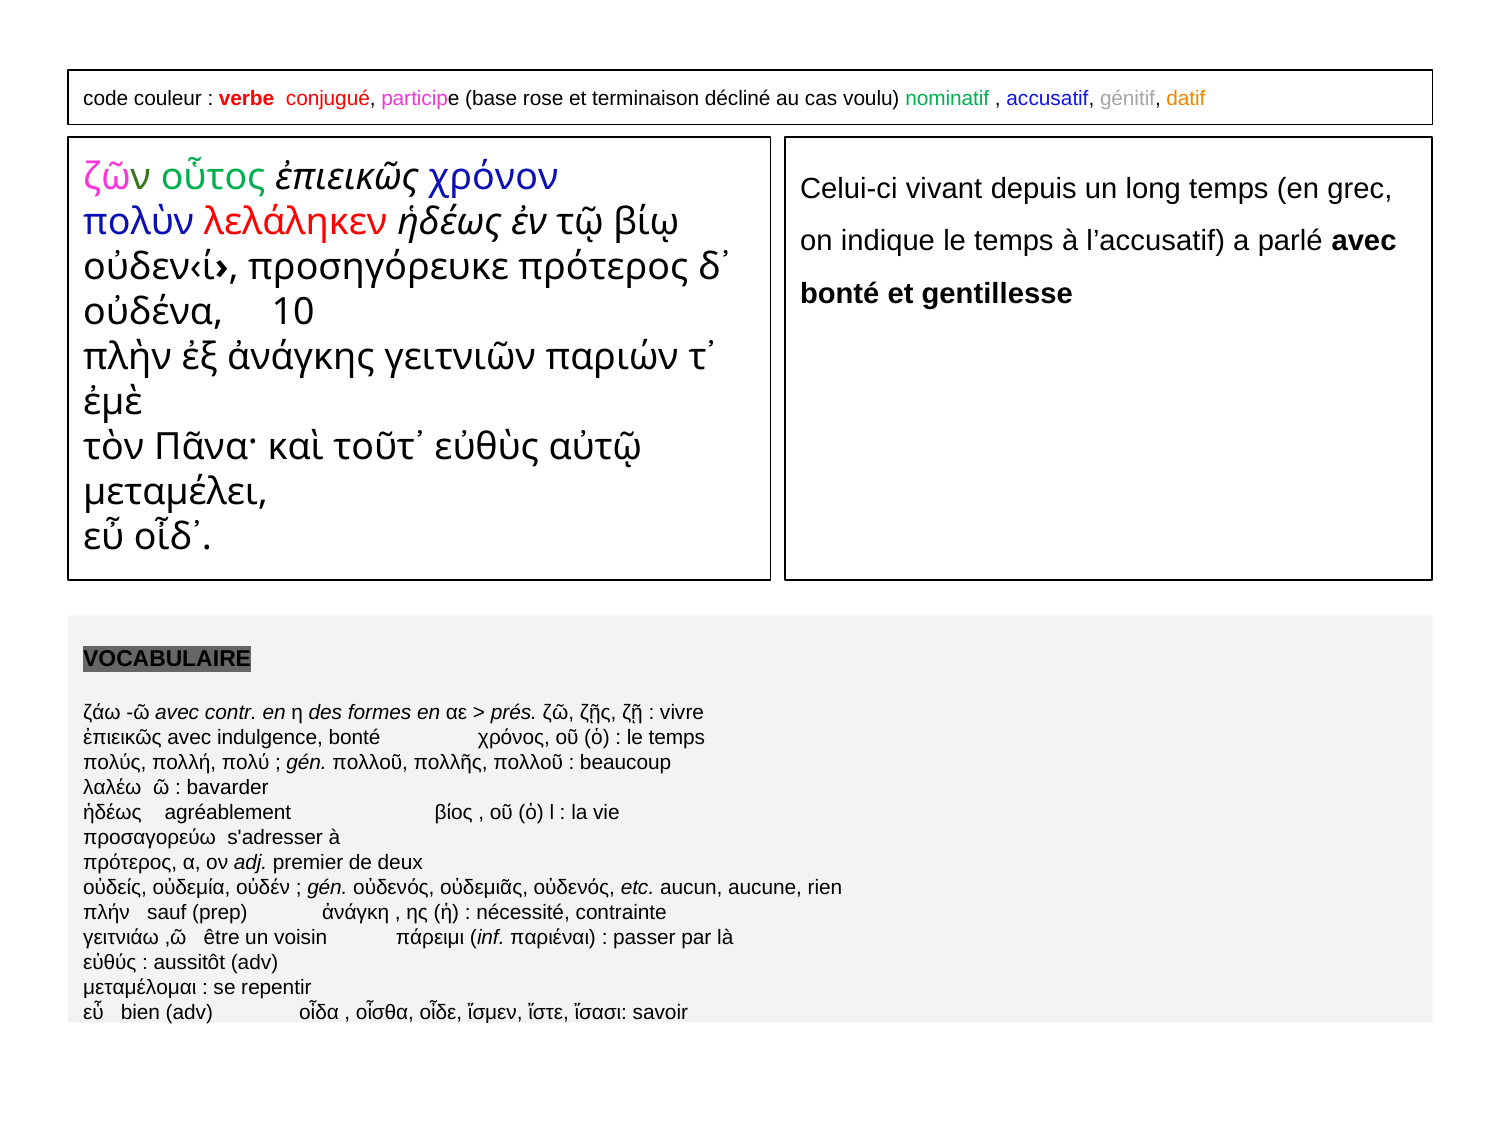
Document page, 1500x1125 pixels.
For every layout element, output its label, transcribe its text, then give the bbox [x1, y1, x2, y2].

text_box code couleur : verbe conjugué, participe (base rose et terminaison décliné au cas voulu) nominatif , accusatif, génitif, datif [68, 70, 1433, 125]
text_box VOCABULAIRE ζάω -ῶ avec contr. en η des formes en αε > prés. ζῶ, ζῇς, ζῇ : vivre ἐπιεικῶς avec indulgence, bonté χρόνος, οῦ (ὁ) : le temps πολύς, πολλή, πολύ ; gén. πολλοῦ, πολλῆς, πολλοῦ : beaucoup λαλέω ῶ : bavarder ἡδέως agréablement βίος , οῦ (ὁ) l : la vie προσαγορεύω s'adresser à πρότερος, α, ον adj. premier de deux οὐδείς, οὐδεμία, οὐδέν ; gén. οὐδενός, οὐδεμιᾶς, οὐδενός, etc. aucun, aucune, rien πλήν sauf (prep) ἀνάγκη , ης (ἡ) : nécessité, contrainte γειτνιάω ,ῶ être un voisin πάρειμι (inf. παριέναι) : passer par là εὐθύς : aussitôt (adv) μεταμέλομαι : se repentir εὖ bien (adv) οἶδα , οἶσθα, οἶδε, ἴσμεν, ἴστε, ἴσασι: savoir [68, 615, 1433, 1023]
text_box ζῶν οὗτος ἐπιεικῶς χρόνον πολὺν λελάληκεν ἡδέως ἐν τῷ βίῳ οὐδεν‹ί›, προσηγόρευκε πρότερος δ᾽ οὐδένα, 10 πλὴν ἐξ ἀνάγκης γειτνιῶν παριών τ᾽ ἐμὲ τὸν Πᾶνα· καὶ τοῦτ᾽ εὐθὺς αὐτῷ μεταμέλει, εὖ οἶδ᾽. [68, 136, 771, 581]
text_box Celui-ci vivant depuis un long temps (en grec, on indique le temps à l’accusatif) a parlé avec bonté et gentillesse [785, 136, 1432, 581]
